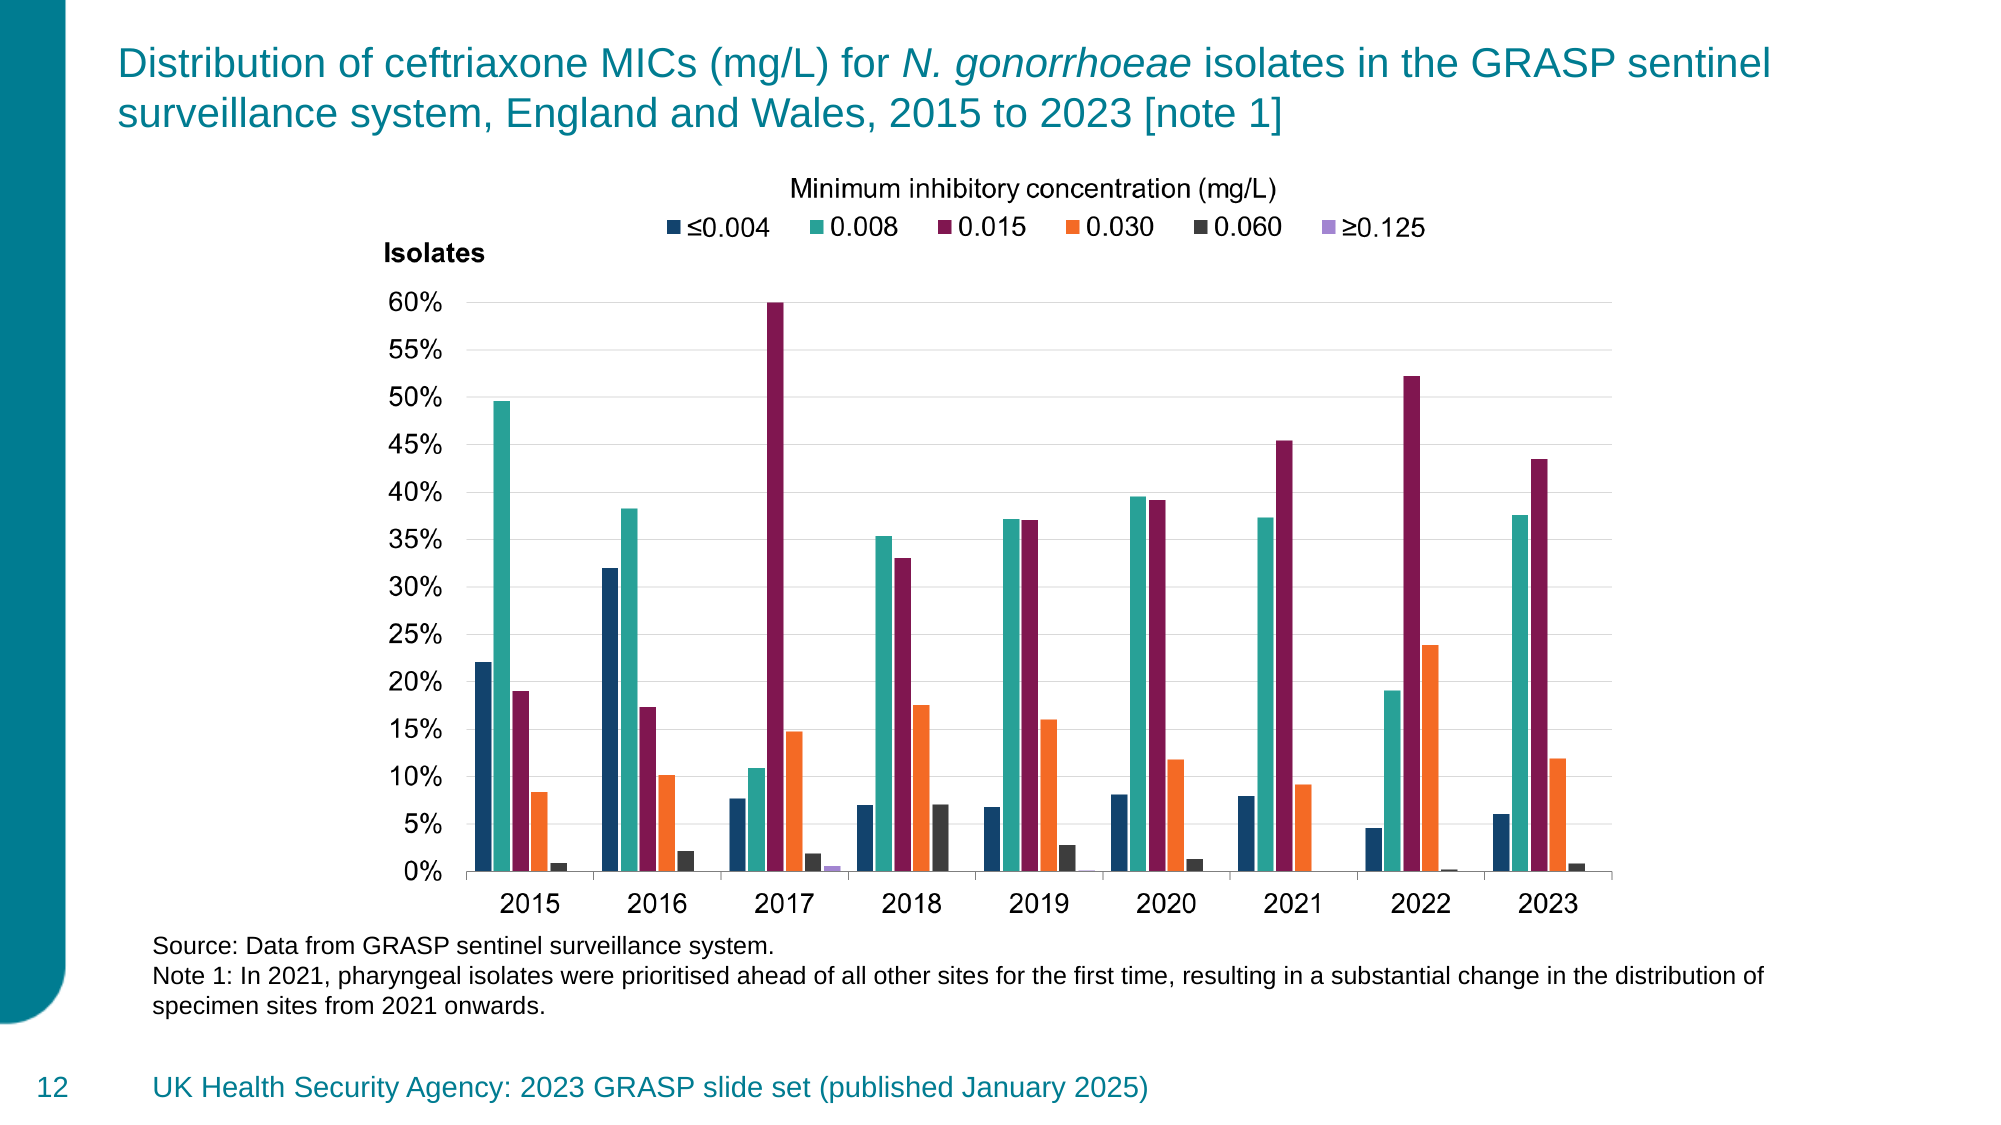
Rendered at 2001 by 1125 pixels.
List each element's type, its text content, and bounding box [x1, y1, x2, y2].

text_box Source: Data from GRASP sentinel surveillance system. Note 1: In 2021, pharyngeal isolates were prioritised ahead of all other sites for the first time, resulting in a substantial change in the distribution of specimen sites from 2021 onwards. [137, 922, 1860, 1027]
text_box UK Health Security Agency: 2023 GRASP slide set (published January 2025) [137, 1056, 1780, 1116]
title Distribution of ceftriaxone MICs (mg/L) for N. gonorrhoeae isolates in the GRASP sentinel surveillance system, England and Wales, 2015 to 2023 [note 1] [102, 28, 1928, 139]
picture [369, 163, 1628, 922]
text_box [21, 1056, 120, 1117]
